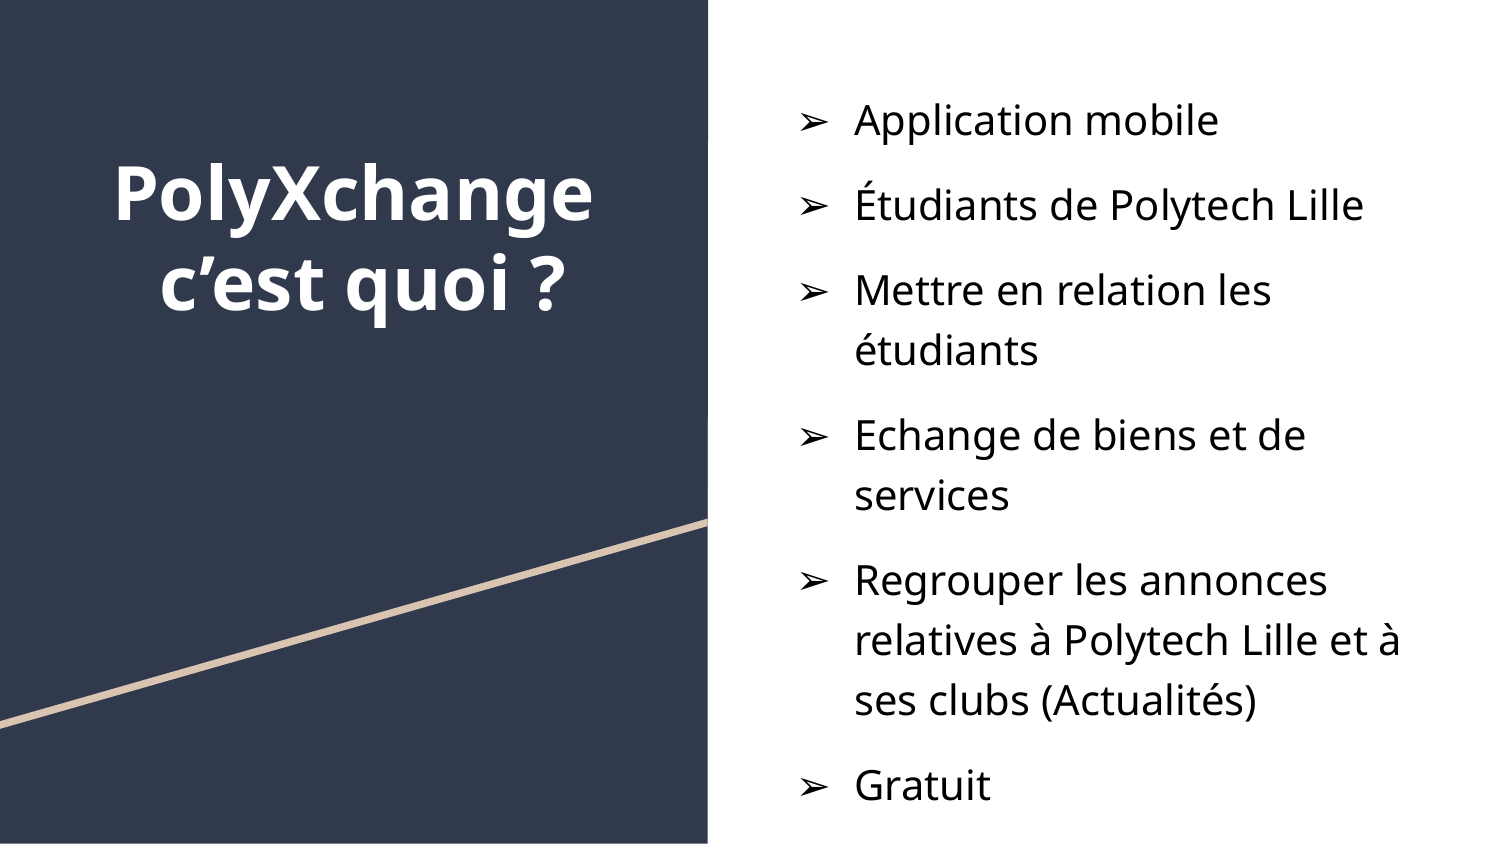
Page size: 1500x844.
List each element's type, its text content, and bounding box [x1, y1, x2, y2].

title PolyXchange c’est quoi ? [49, 130, 658, 543]
list Application mobile Étudiants de Polytech Lille Mettre en relation les étudiants Echange de biens et de services Regrouper les annonces relatives à Polytech Lille et à ses clubs (Actualités) Gratuit [764, 68, 1448, 742]
